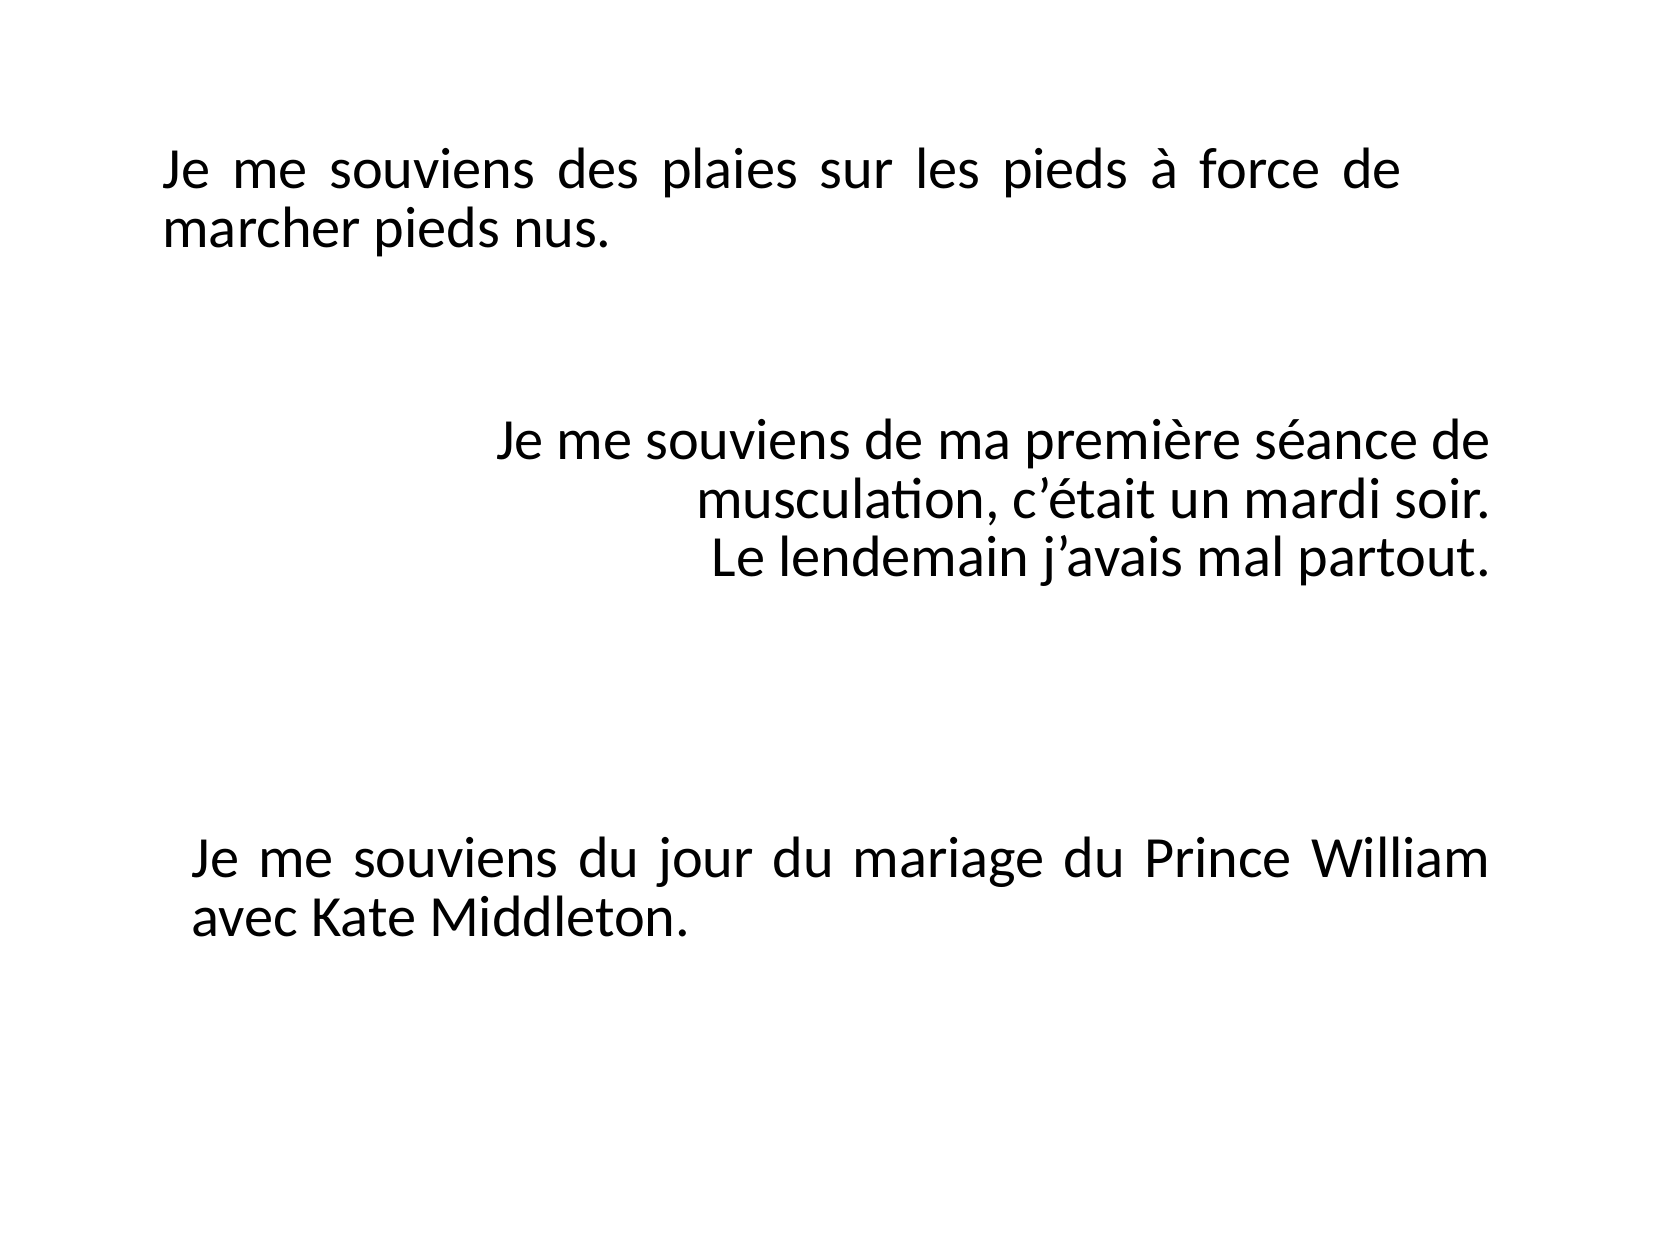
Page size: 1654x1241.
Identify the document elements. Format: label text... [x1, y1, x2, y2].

text_box Je me souviens de ma première séance de musculation, c’était un mardi soir. Le lendemain j’avais mal partout. [324, 408, 1506, 638]
text_box Je me souviens des plaies sur les pieds à force de marcher pieds nus. [147, 137, 1418, 296]
text_box Je me souviens du jour du mariage du Prince William avec Kate Middleton. [177, 826, 1506, 985]
